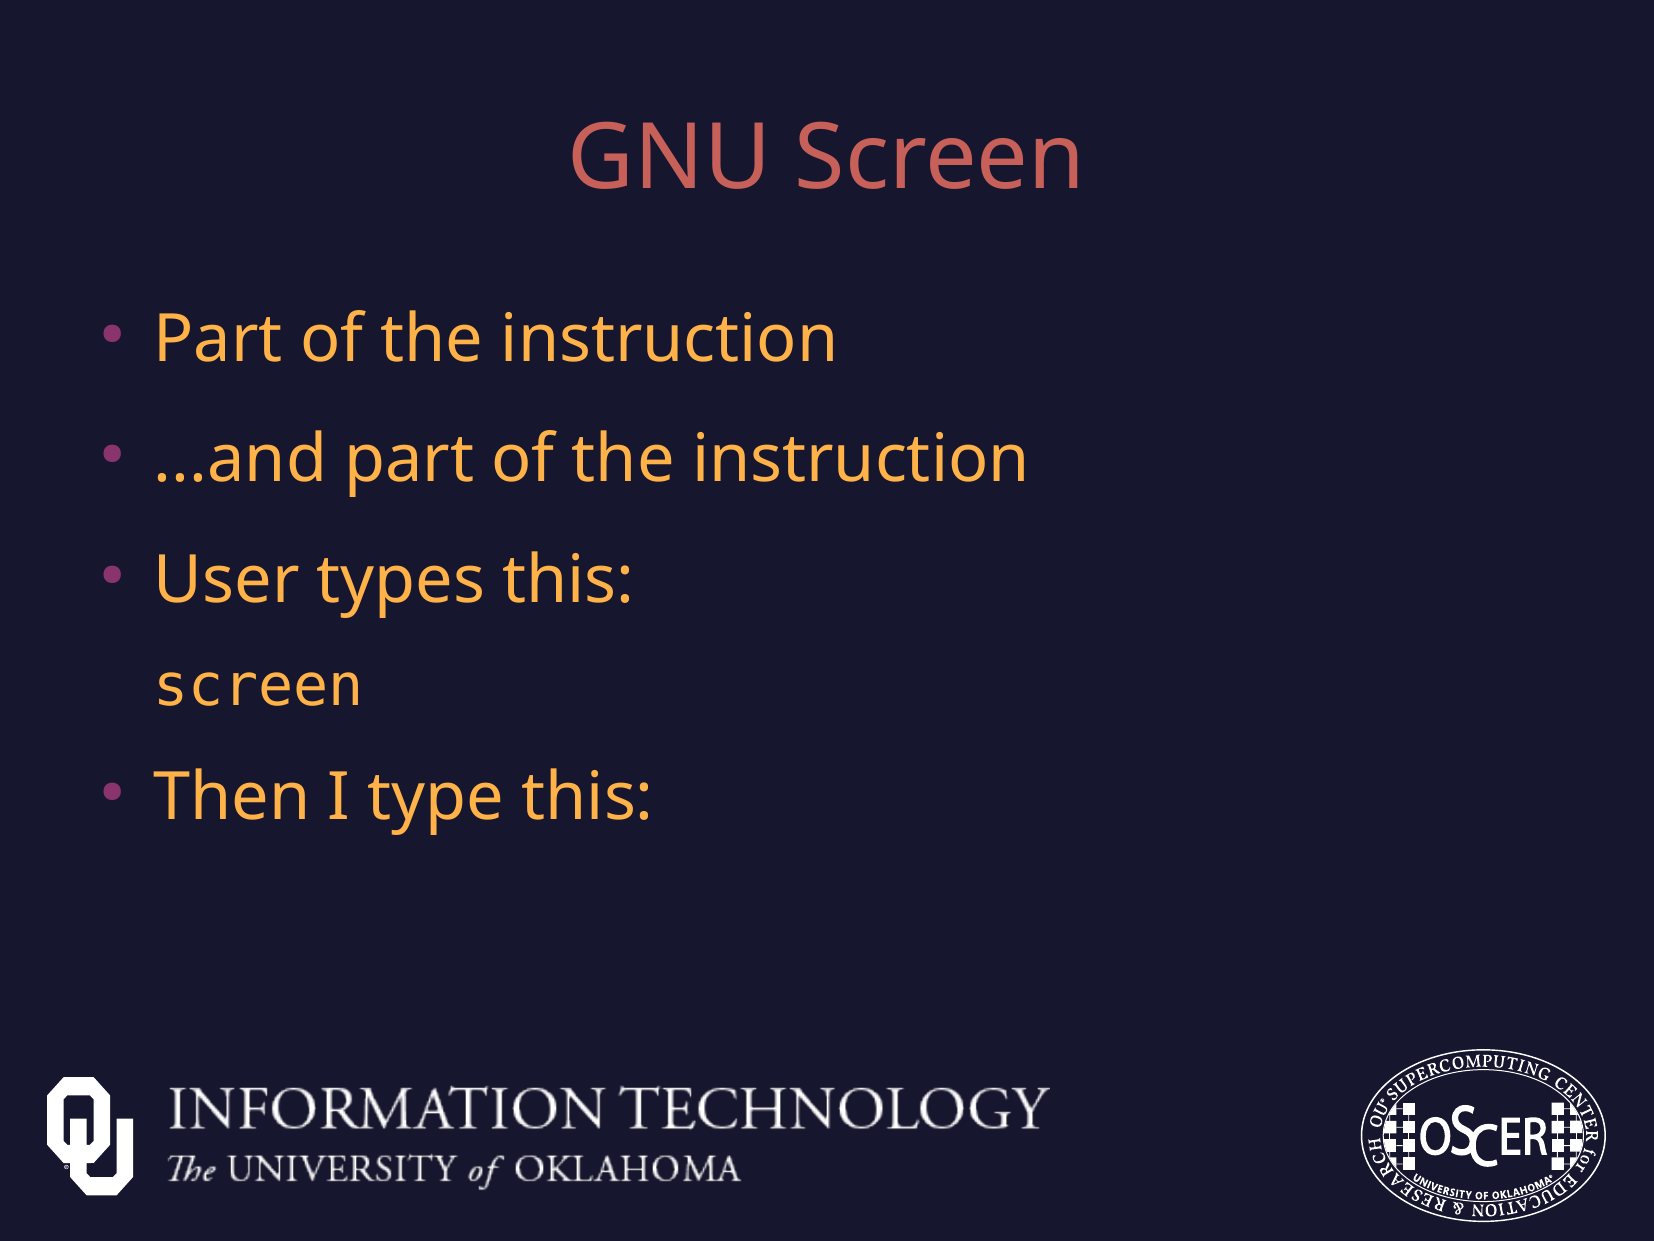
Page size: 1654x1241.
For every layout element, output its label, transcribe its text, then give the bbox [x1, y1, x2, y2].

title GNU Screen [82, 49, 1571, 257]
list Part of the instruction ...and part of the instruction User types this: screen Then I type this: [82, 290, 1571, 1010]
picture [159, 1075, 1050, 1195]
